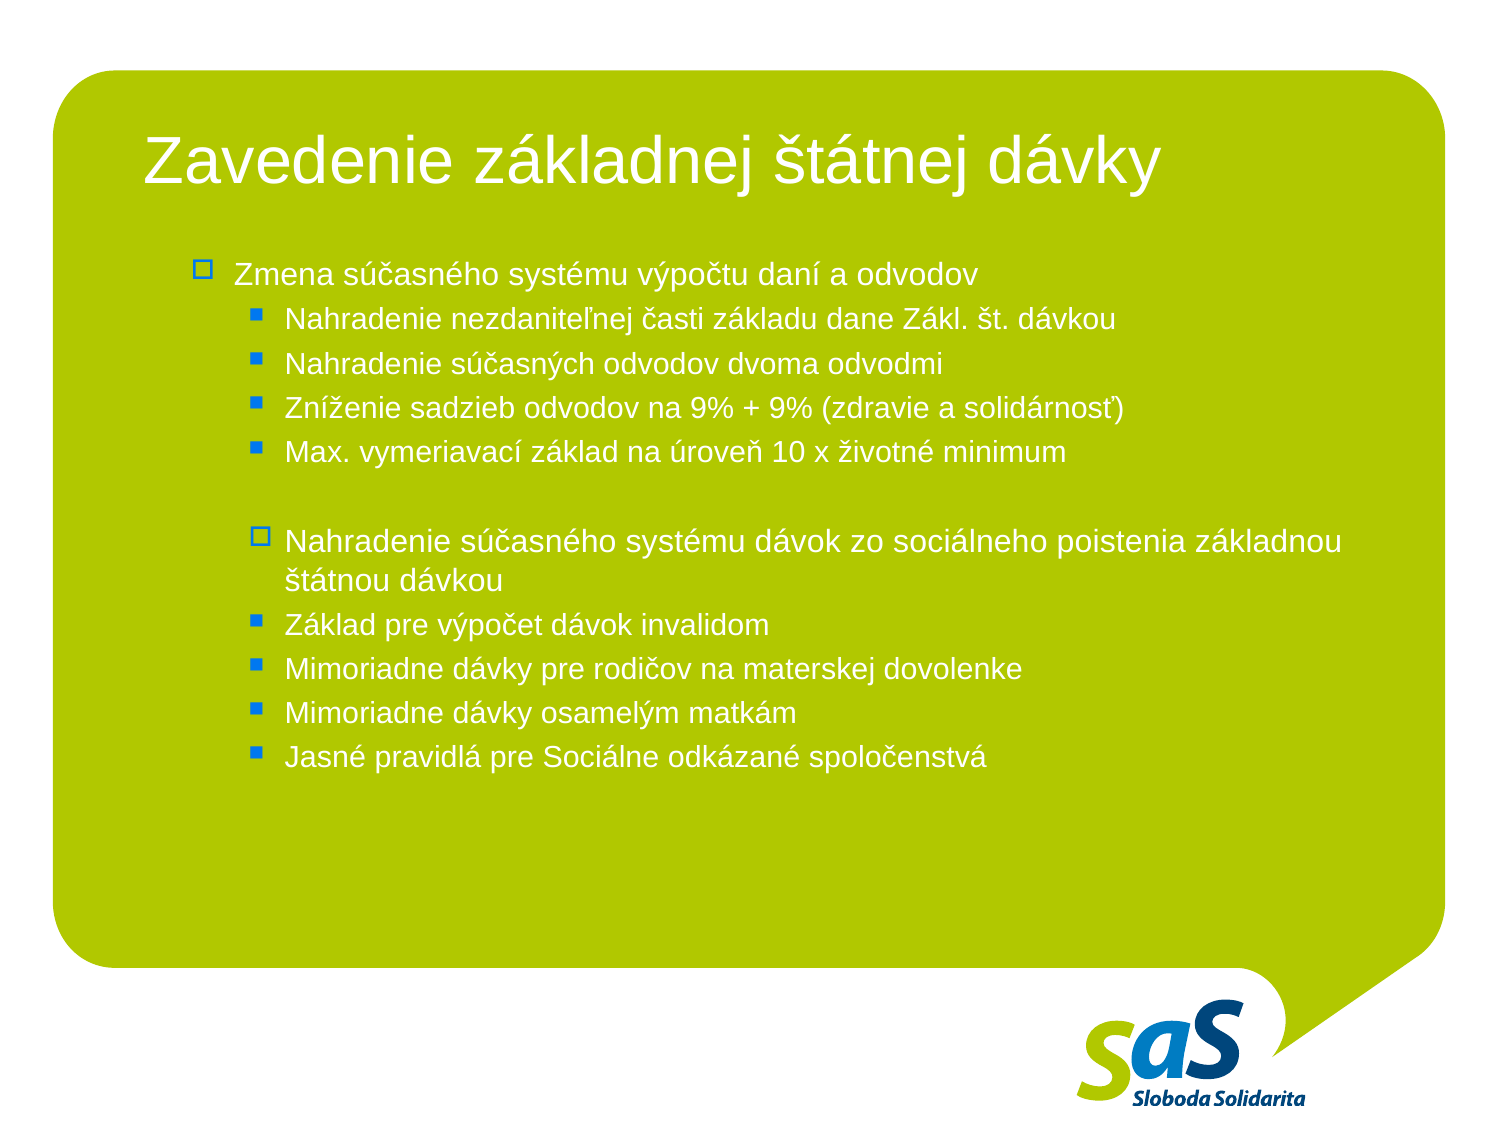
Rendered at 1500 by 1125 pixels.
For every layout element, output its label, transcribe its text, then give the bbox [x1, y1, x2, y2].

title Zavedenie základnej štátnej dávky [128, 93, 1279, 235]
list Zmena súčasného systému výpočtu daní a odvodov Nahradenie nezdaniteľnej časti základu dane Zákl. št. dávkou Nahradenie súčasných odvodov dvoma odvodmi Zníženie sadzieb odvodov na 9% + 9% (zdravie a solidárnosť) Max. vymeriavací základ na úroveň 10 x životné minimum Nahradenie súčasného systému dávok zo sociálneho poistenia základnou štátnou dávkou Základ pre výpočet dávok invalidom Mimoriadne dávky pre rodičov na materskej dovolenke Mimoriadne dávky osamelým matkám Jasné pravidlá pre Sociálne odkázané spoločenstvá [175, 246, 1425, 917]
